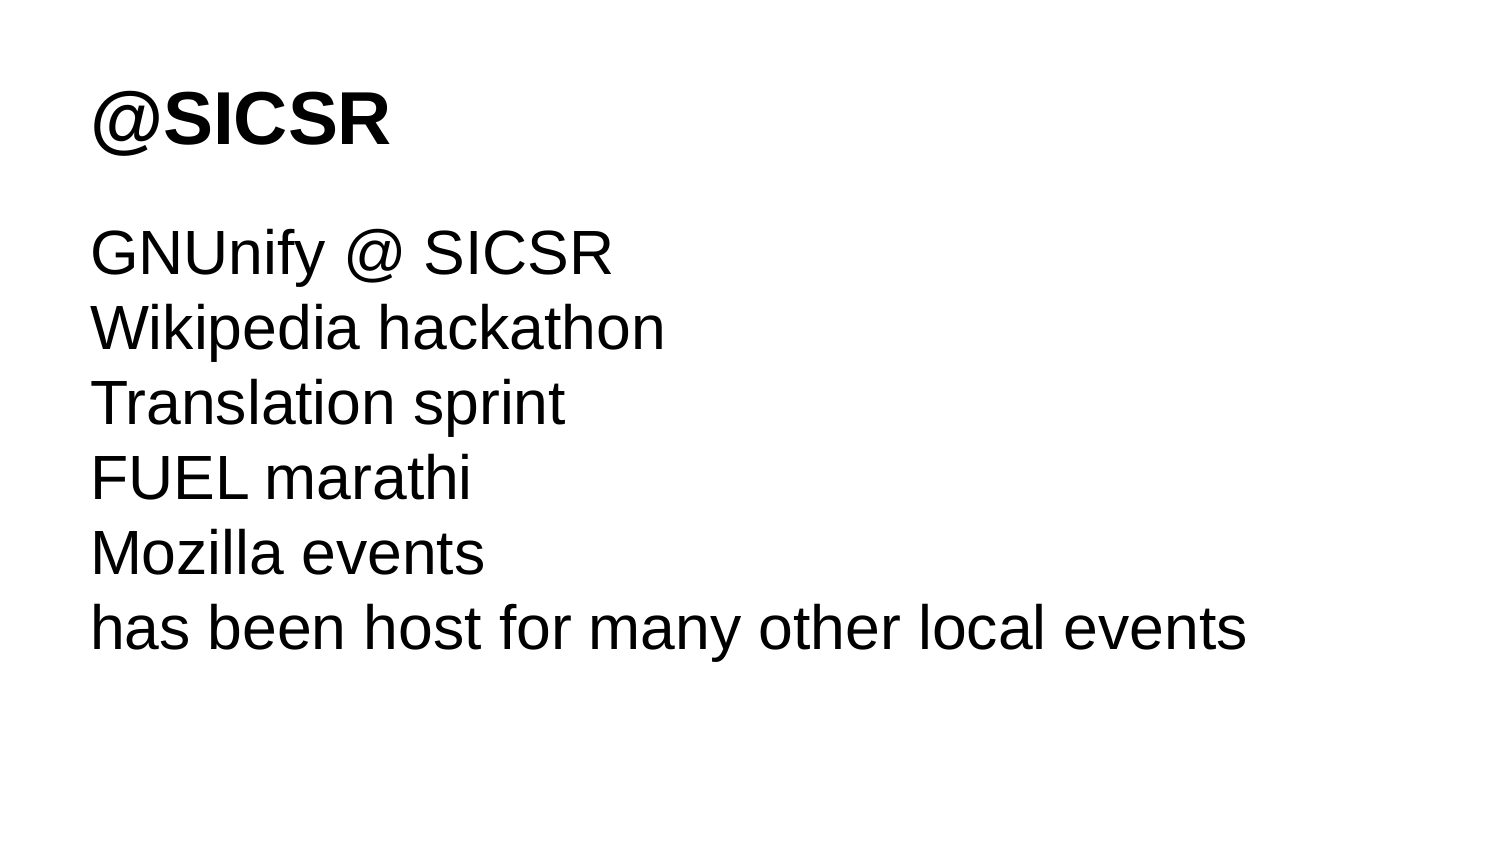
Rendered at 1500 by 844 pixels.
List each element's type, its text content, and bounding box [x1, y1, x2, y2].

title @SICSR [75, 33, 1425, 175]
list GNUnify @ SICSR Wikipedia hackathon Translation sprint FUEL marathi Mozilla events has been host for many other local events [75, 196, 1425, 808]
